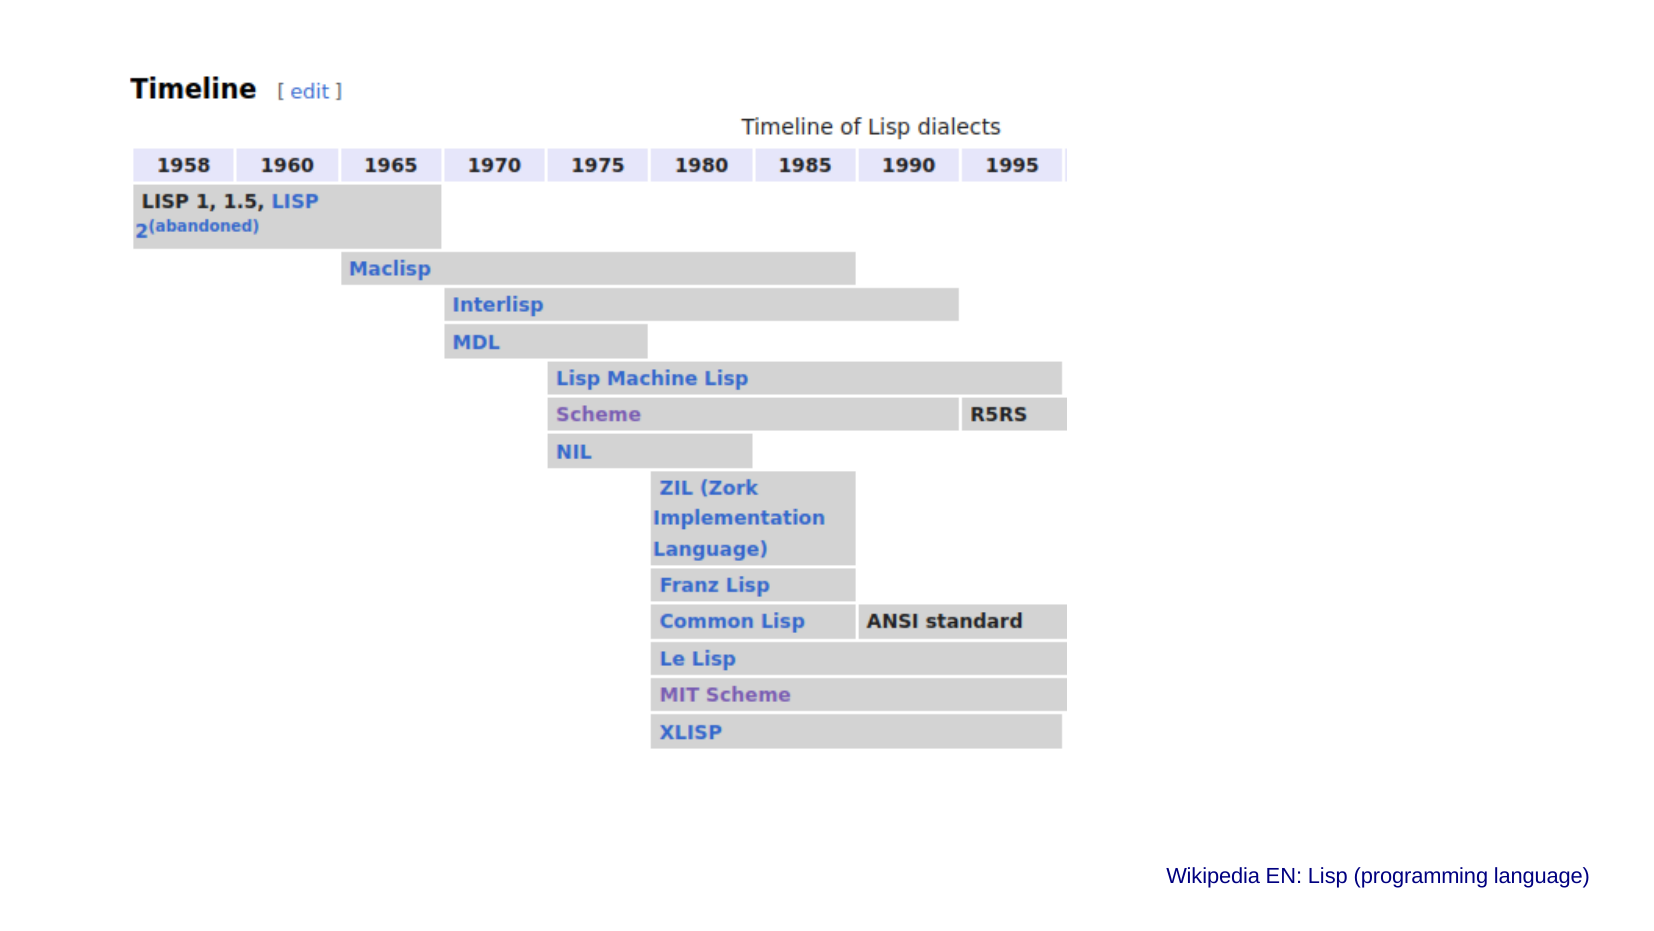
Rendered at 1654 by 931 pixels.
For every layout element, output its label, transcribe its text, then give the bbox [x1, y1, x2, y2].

text_box Wikipedia EN: Lisp (programming language) [1151, 856, 1606, 896]
picture [118, 58, 1067, 752]
